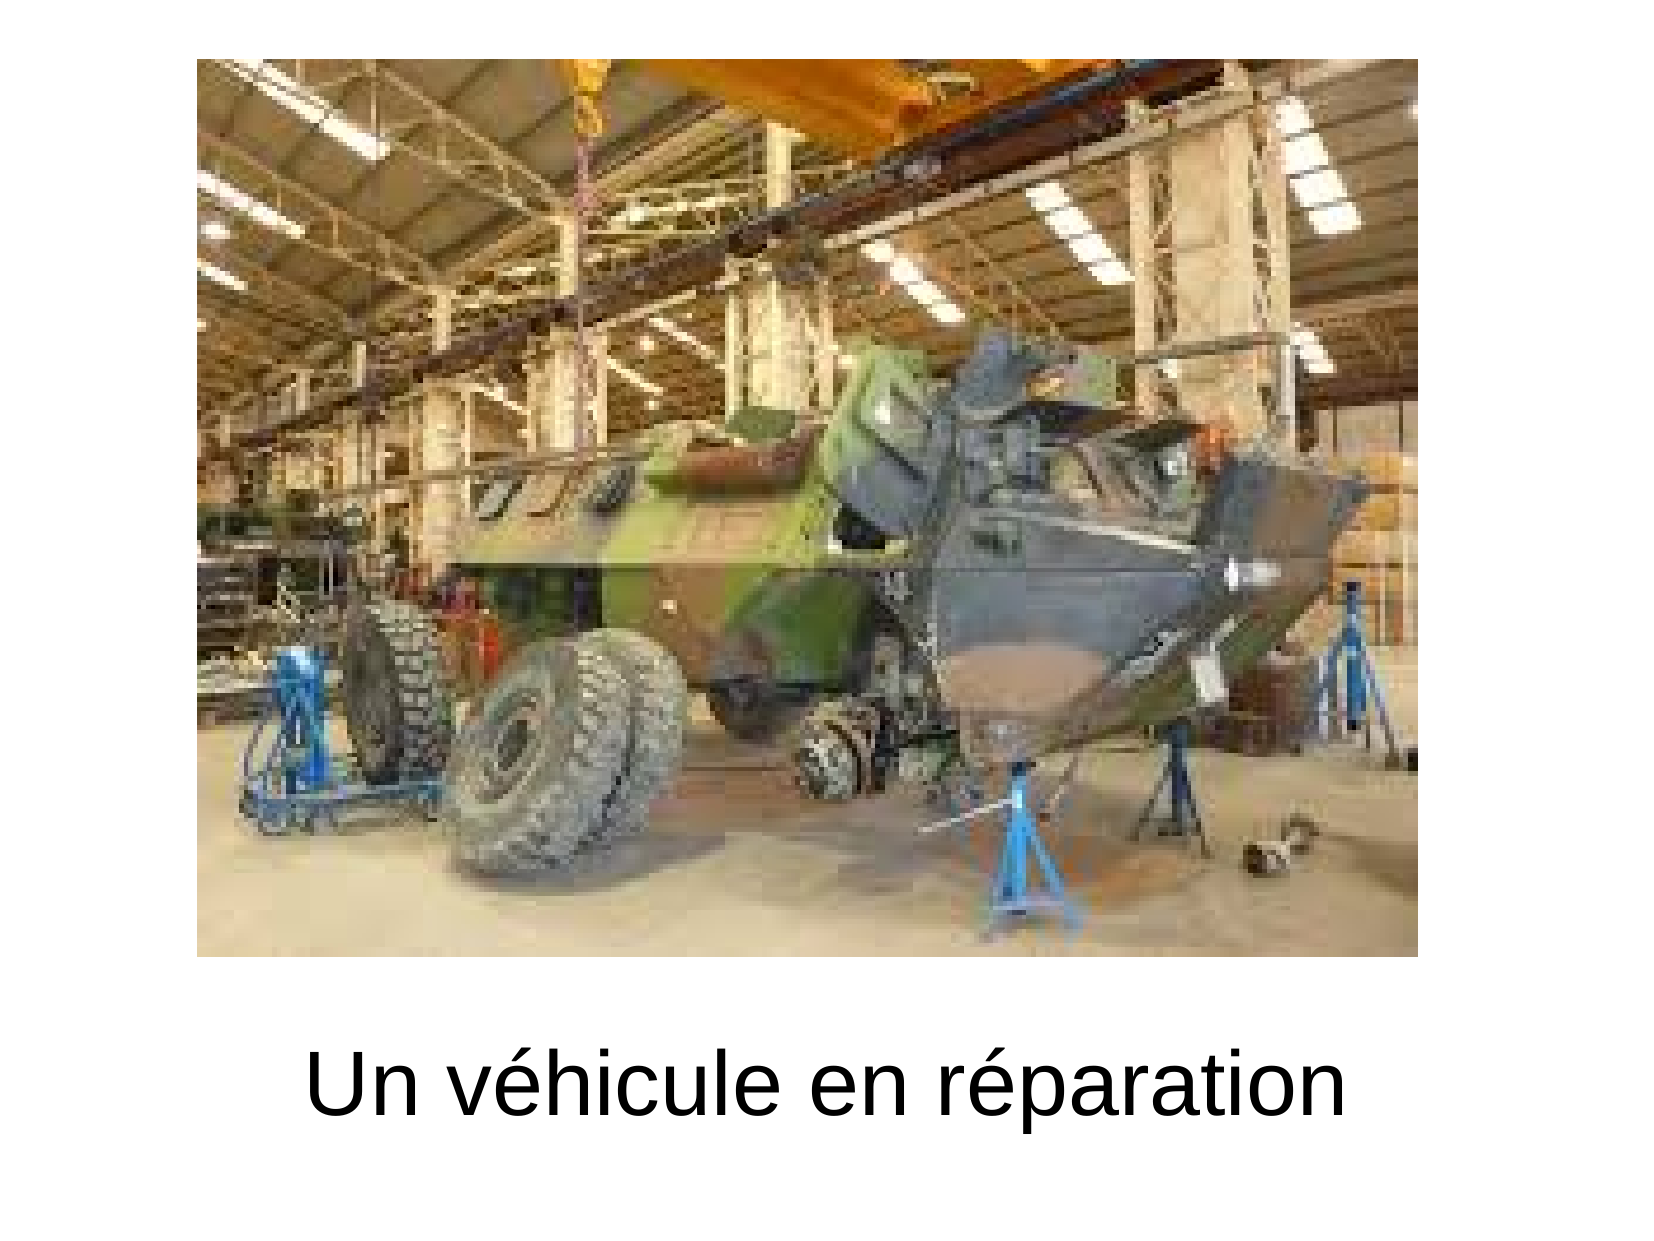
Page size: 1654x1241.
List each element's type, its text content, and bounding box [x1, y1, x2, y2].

title Un véhicule en réparation [82, 980, 1571, 1188]
picture [197, 59, 1418, 957]
